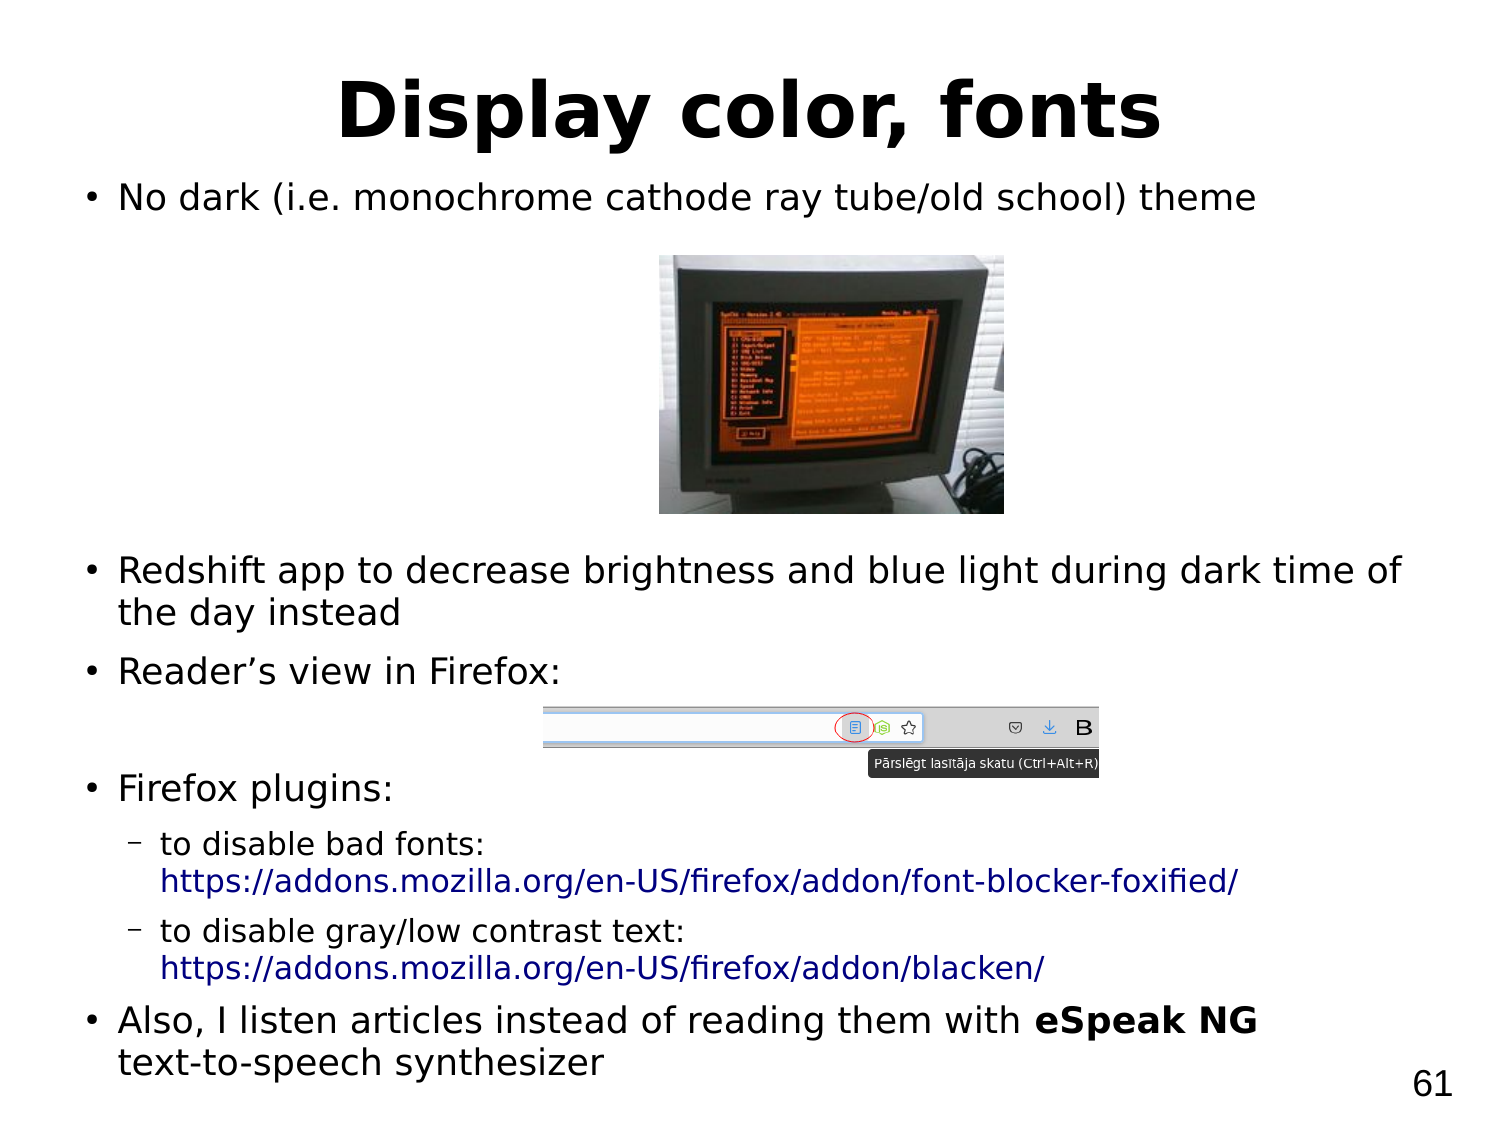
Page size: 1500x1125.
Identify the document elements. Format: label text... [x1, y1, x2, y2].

list No dark (i.e. monochrome cathode ray tube/old school) theme Redshift app to decrease brightness and blue light during dark time of the day instead Reader’s view in Firefox: Firefox plugins: to disable bad fonts: https://addons.mozilla.org/en-US/firefox/addon/font-blocker-foxified/ to disable gray/low contrast text: https://addons.mozilla.org/en-US/firefox/addon/blacken/ Also, I listen articles instead of reading them with eSpeak NG text-to-speech synthesizer [75, 176, 1425, 1093]
picture [543, 706, 1099, 787]
title Display color, fonts [75, 44, 1425, 176]
picture [659, 255, 1004, 514]
